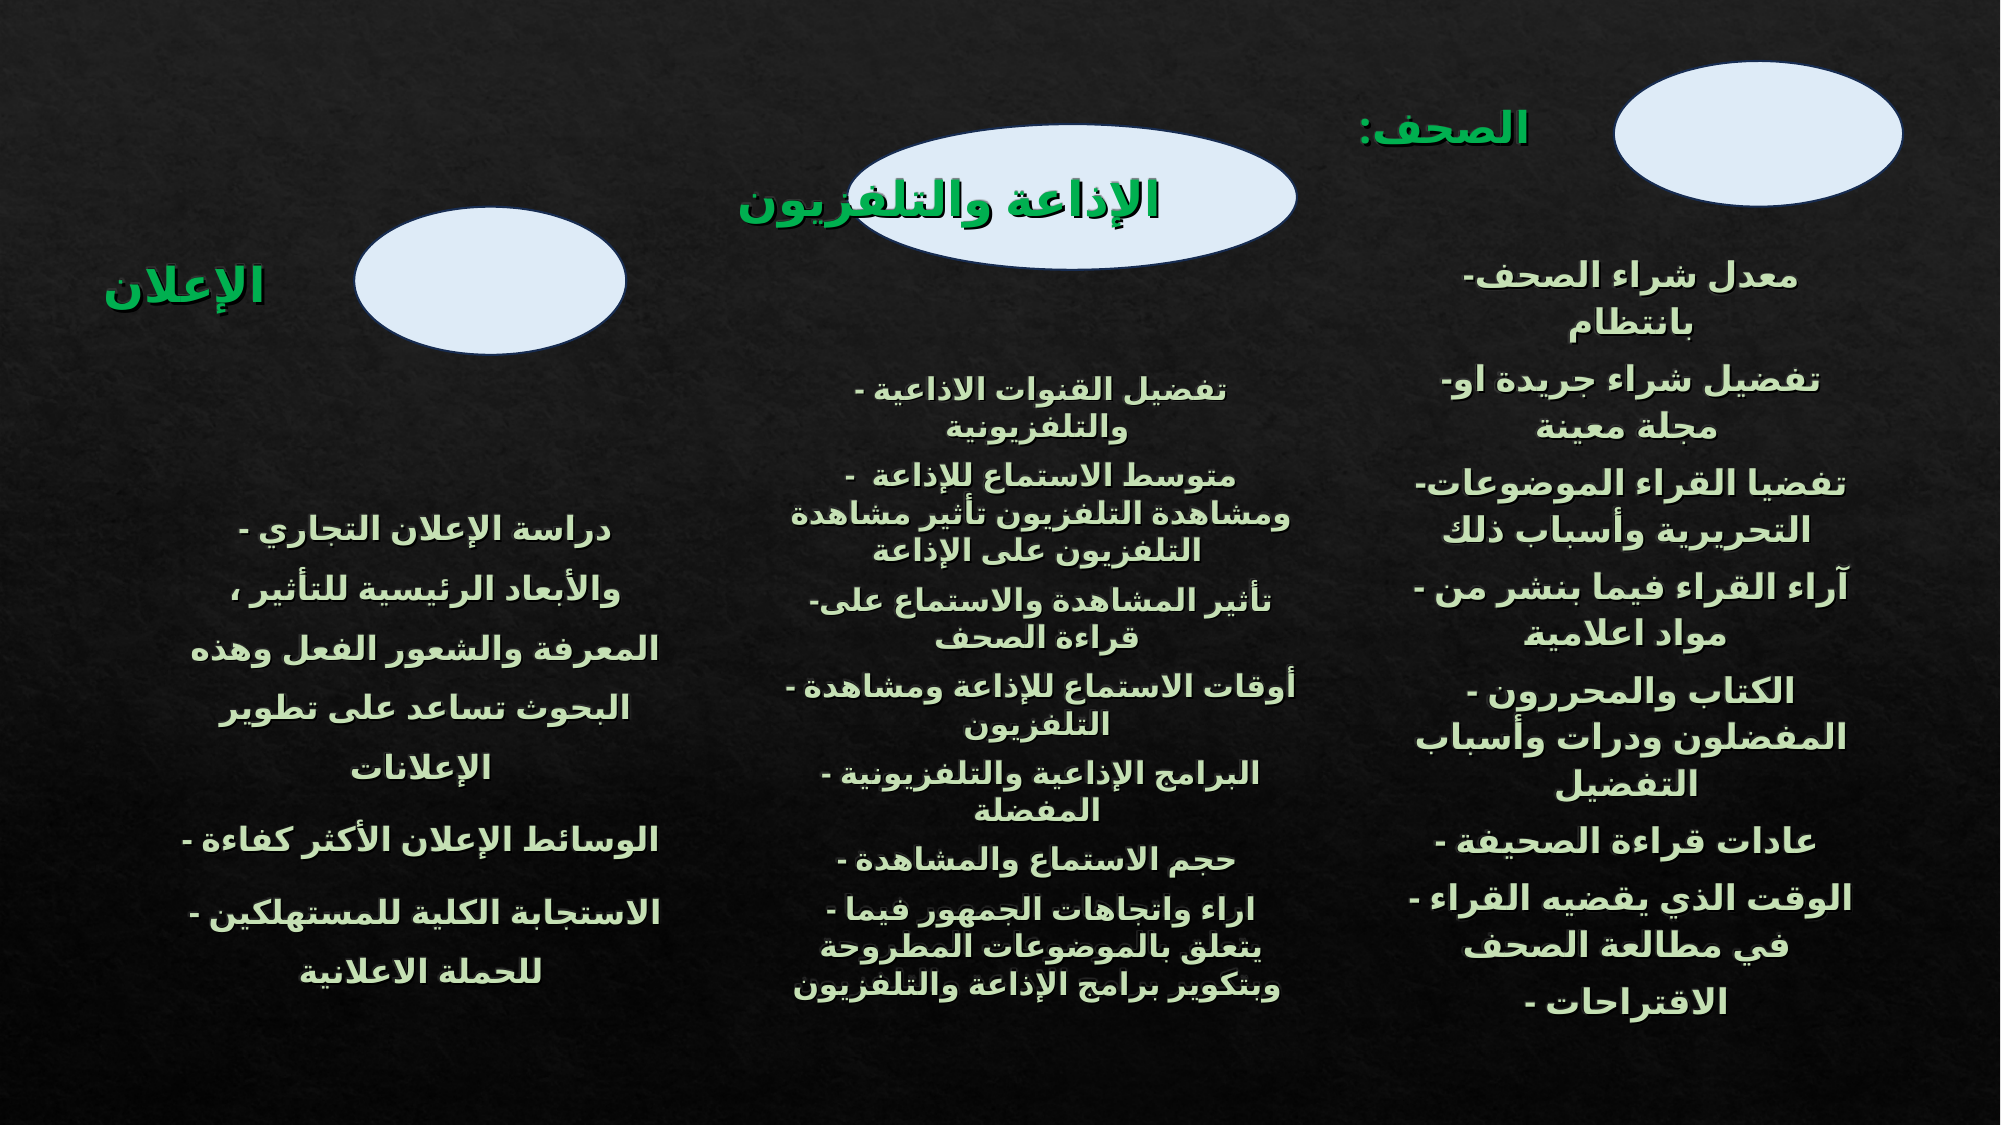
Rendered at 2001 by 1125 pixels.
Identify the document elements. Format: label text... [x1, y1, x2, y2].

list -معدل شراء الصحف بانتظام -تفضيل شراء جريدة او مجلة معينة -تفضيا القراء الموضوعات التحريرية وأسباب ذلك - آراء القراء فيما بنشر من مواد اعلامية - الكتاب والمحررون المفضلون ودرات وأسباب التفضيل - عادات قراءة الصحيفة - الوقت الذي يقضيه القراء في مطالعة الصحف - الاقتراحات [1385, 241, 1878, 1042]
list - دراسة الإعلان التجاري والأبعاد الرئيسية للتأثير ، المعرفة والشعور الفعل وهذه البحوث تساعد على تطوير الإعلانات - الوسائط الإعلان الأكثر كفاءة - الاستجابة الكلية للمستهلكين للحملة الاعلانية [163, 427, 688, 1015]
list الإعلان [76, 241, 618, 367]
text_box [1643, 80, 1904, 207]
text_box [618, 255, 627, 307]
text_box [888, 124, 1297, 241]
list - تفضيل القنوات الاذاعية والتلفزيونية - متوسط الاستماع للإذاعة ومشاهدة التلفزيون تأثير مشاهدة التلفزيون على الإذاعة -تأثير المشاهدة والاستماع على قراءة الصحف - أوقات الاستماع للإذاعة ومشاهدة التلفزيون - البرامج الإذاعية والتلفزيونية المفضلة - حجم الاستماع والمشاهدة - اراء واتجاهات الجمهور فيما يتعلق بالموضوعات المطروحة وبتكوير برامج الإذاعة والتلفزيون [770, 361, 1313, 1015]
list الإذاعة والتلفزيون [709, 155, 1252, 281]
text_box [375, 206, 606, 241]
list الصحف: [1342, 58, 1858, 178]
